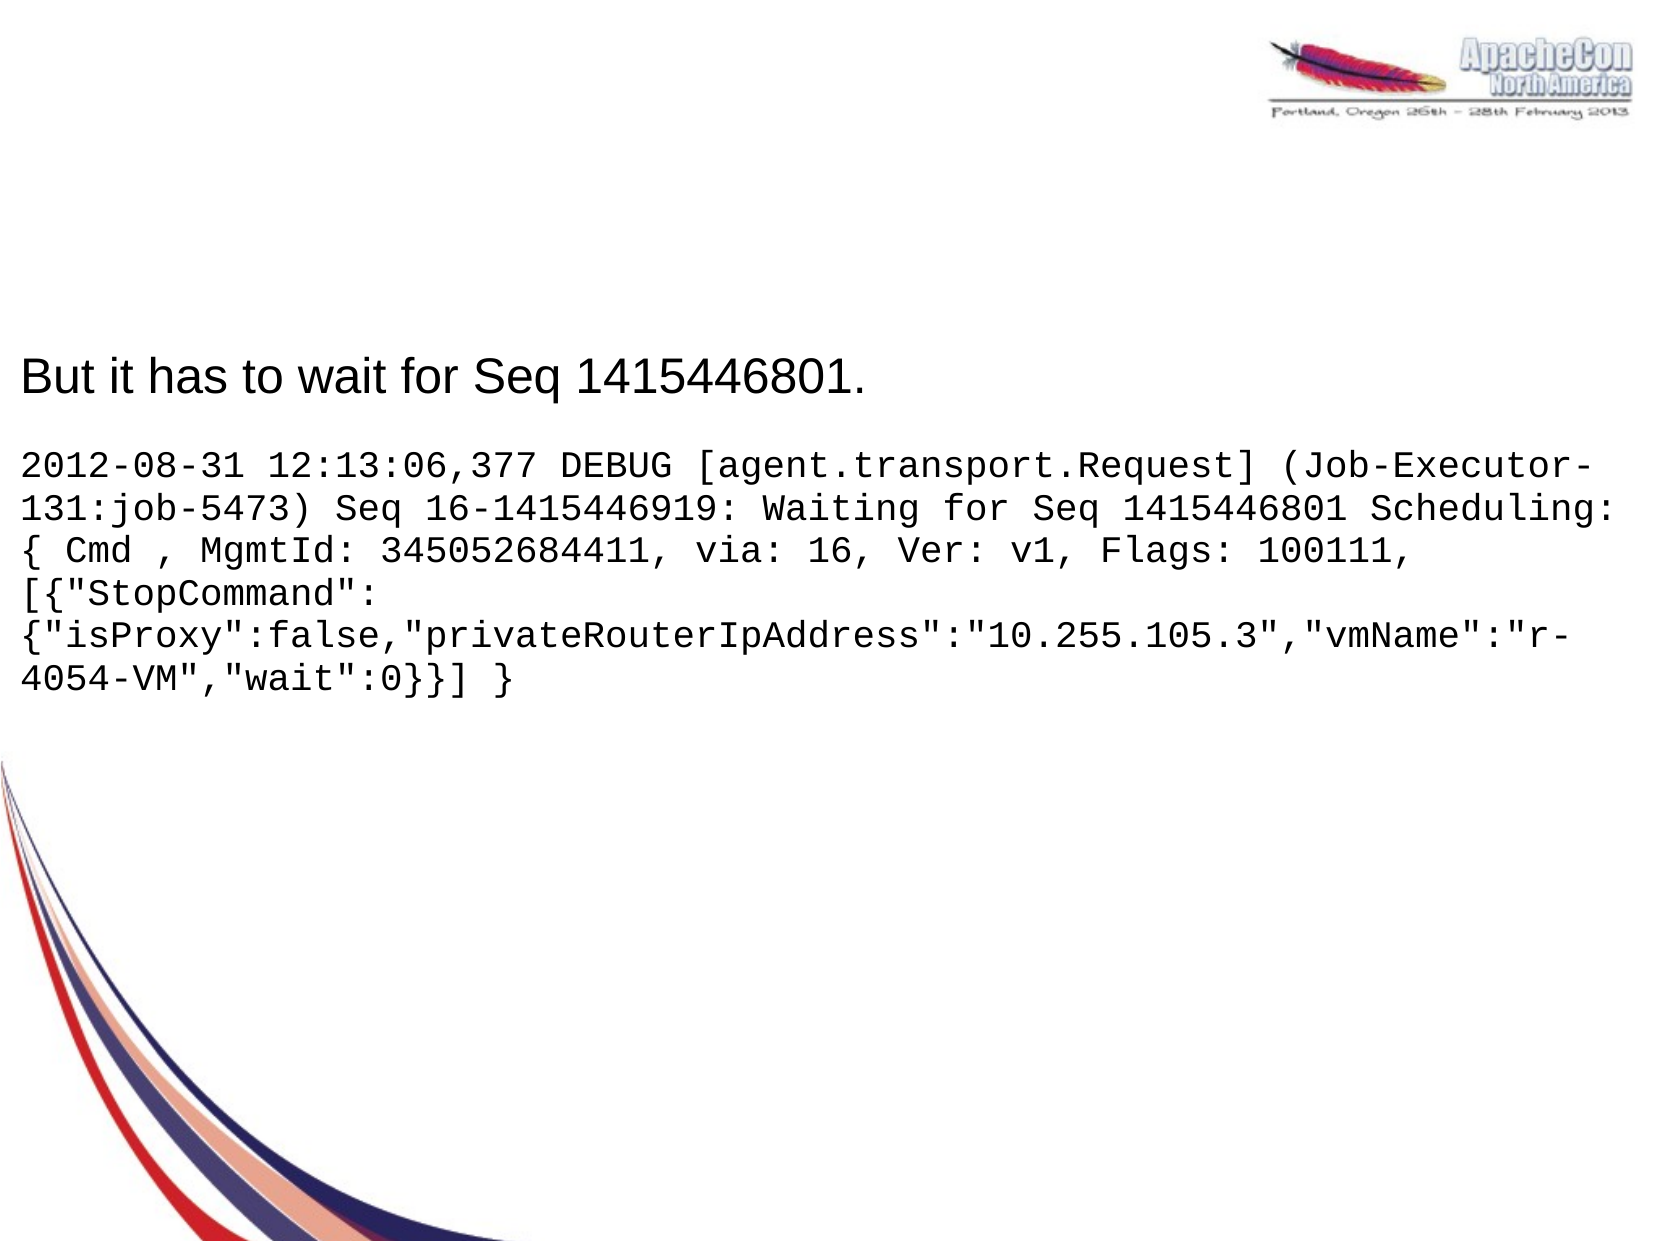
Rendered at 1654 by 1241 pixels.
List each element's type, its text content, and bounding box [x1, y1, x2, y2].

text_box But it has to wait for Seq 1415446801. 2012-08-31 12:13:06,377 DEBUG [agent.transport.Request] (Job-Executor-131:job-5473) Seq 16-1415446919: Waiting for Seq 1415446801 Scheduling: { Cmd , MgmtId: 345052684411, via: 16, Ver: v1, Flags: 100111, [{"StopCommand":{"isProxy":false,"privateRouterIpAddress":"10.255.105.3","vmName":"r-4054-VM","wait":0}}] } [5, 341, 1654, 693]
picture [0, 0, 1654, 1241]
